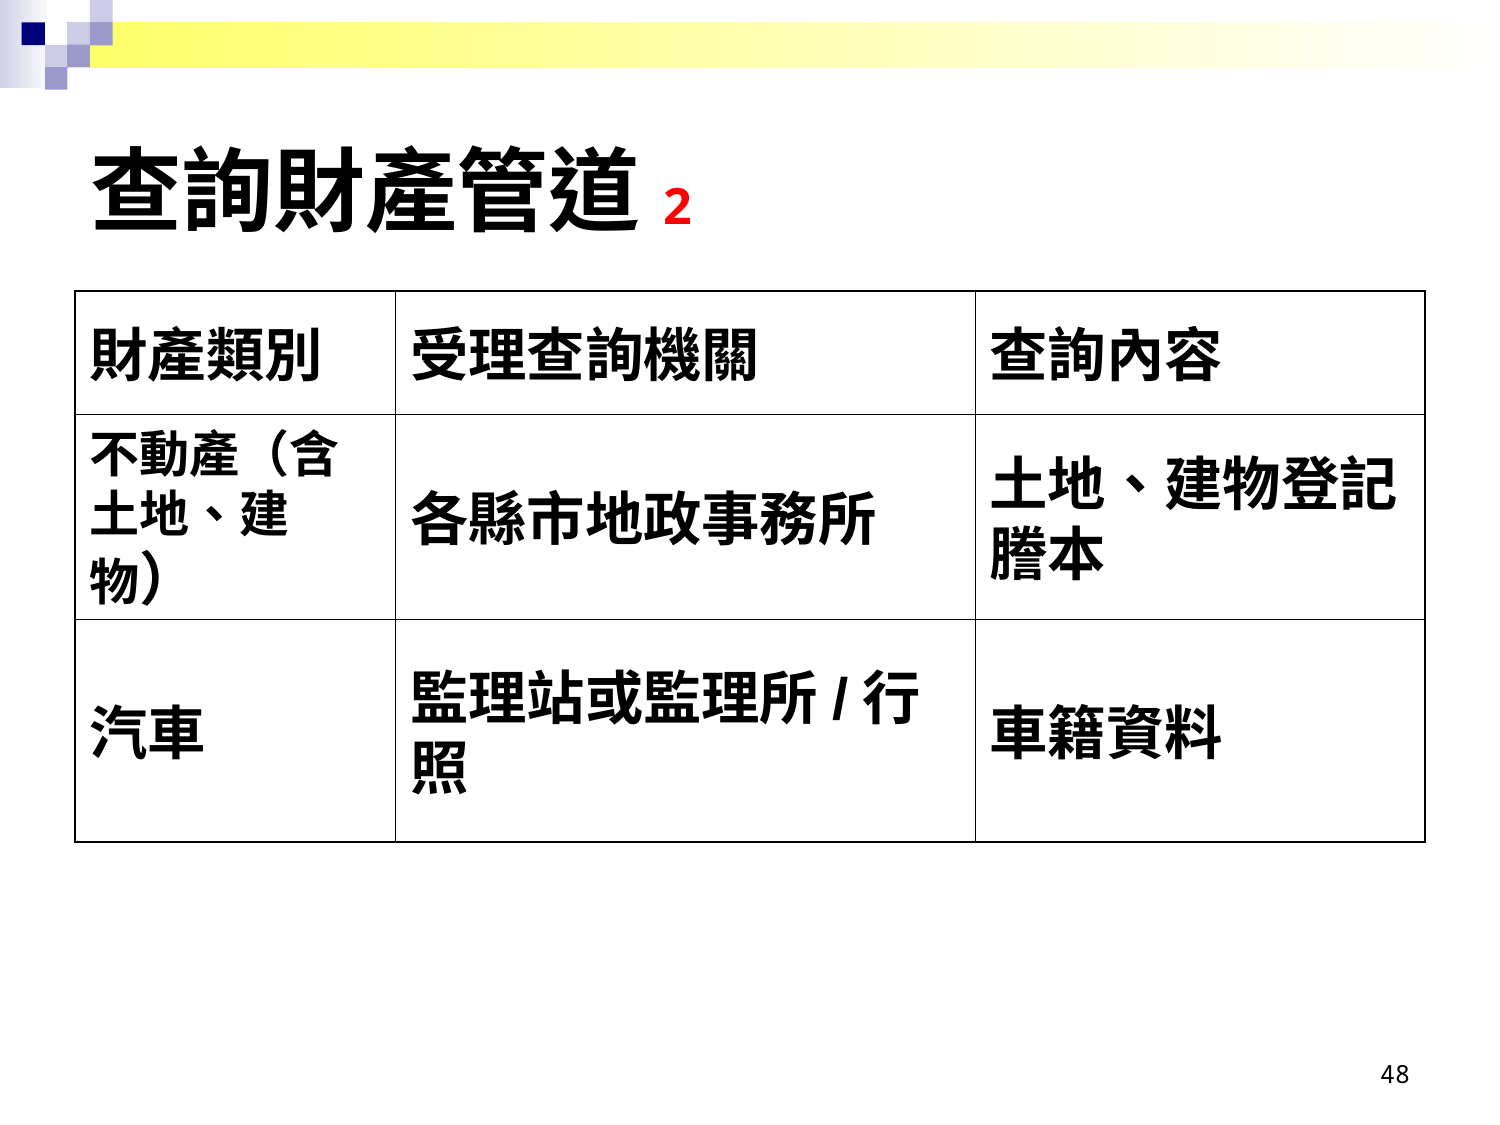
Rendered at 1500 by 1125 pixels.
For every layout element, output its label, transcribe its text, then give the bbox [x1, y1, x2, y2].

table_cell 汽車 [76, 620, 395, 841]
table_header 查詢內容 [976, 292, 1424, 414]
table_header 財產類別 [76, 292, 395, 414]
table_cell 楊小琳 [291, 22, 295, 67]
table_cell 監理站或監理所/行照 [396, 620, 975, 841]
title 查詢財產管道2 [75, 75, 1426, 290]
text_box <編號> [1074, 1025, 1426, 1101]
text_box <編號> [431, 22, 436, 67]
table_header 受理查詢機關 [396, 292, 975, 414]
table_cell 車籍資料 [976, 620, 1424, 841]
table_cell 不動產（含土地、建物） [76, 415, 395, 619]
table_cell 各縣市地政事務所 [396, 415, 975, 619]
table_cell 土地、建物登記謄本 [976, 415, 1424, 619]
